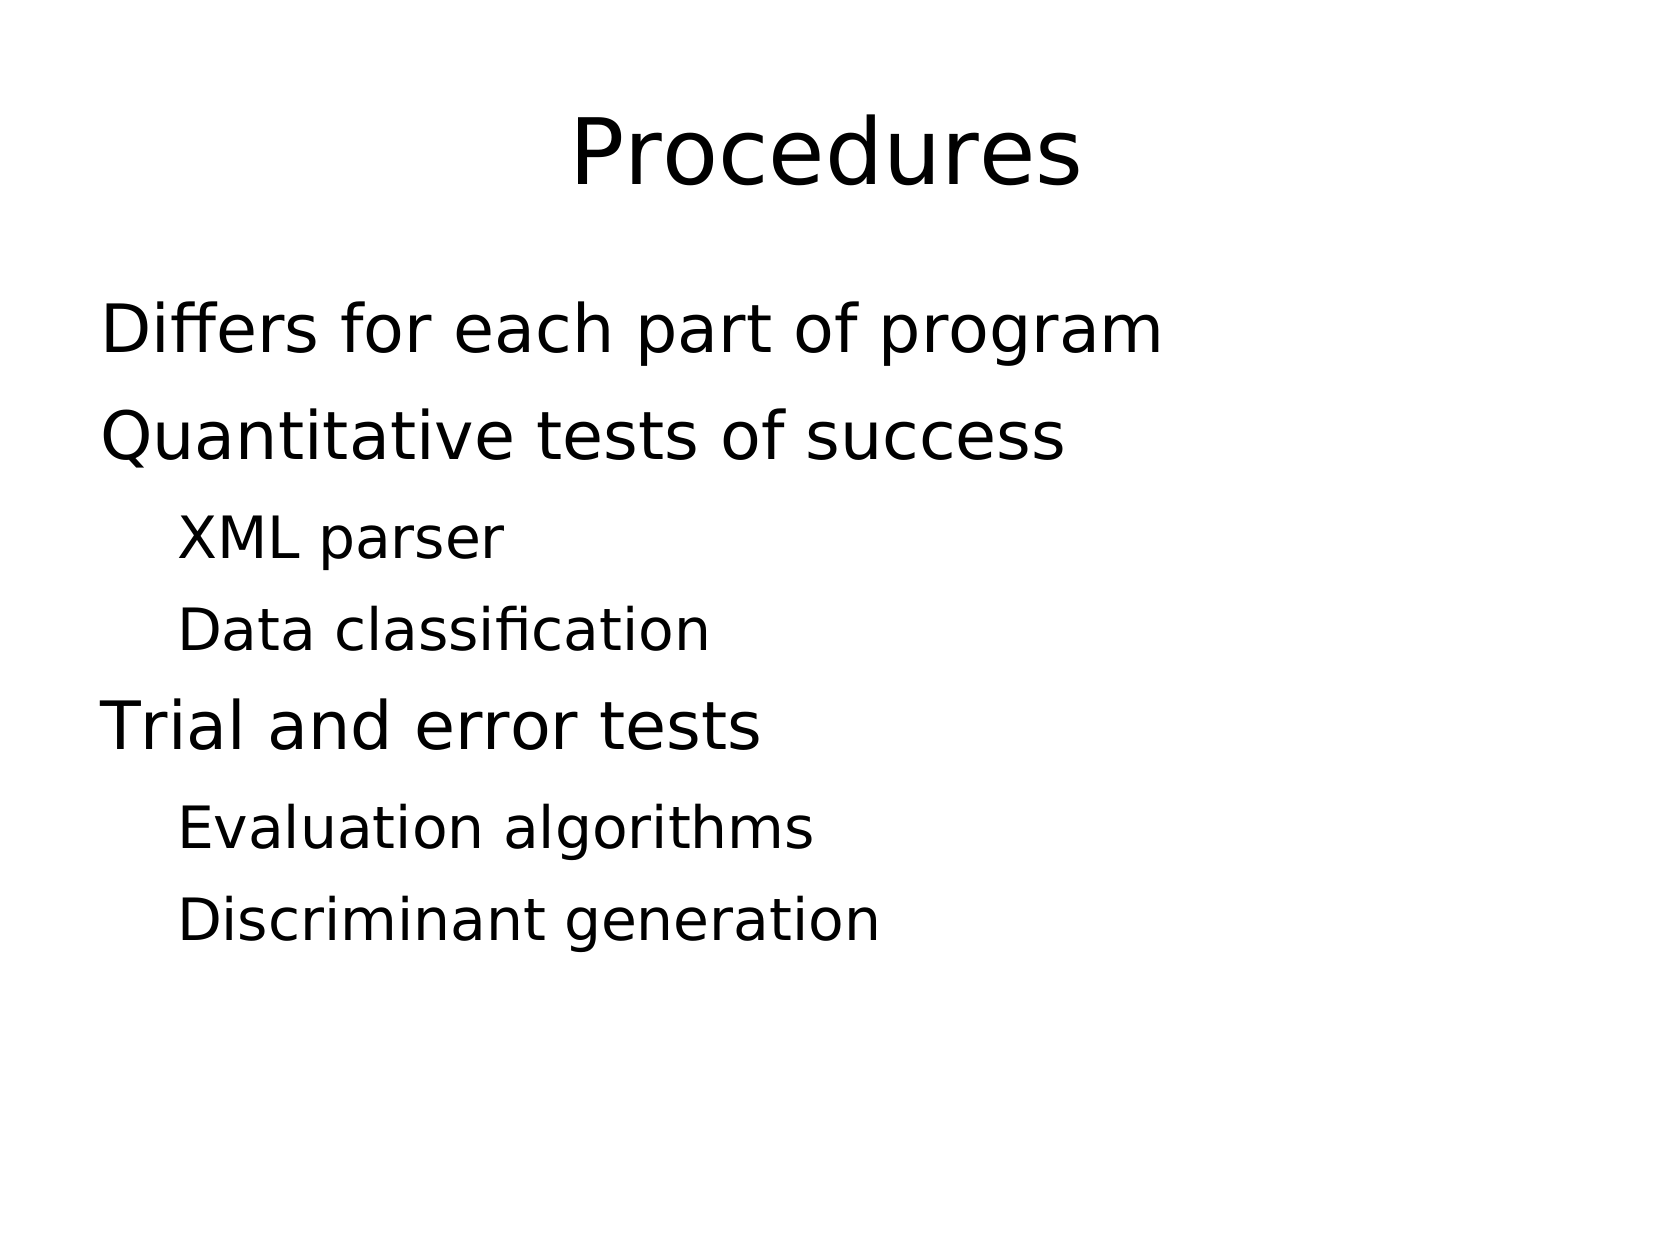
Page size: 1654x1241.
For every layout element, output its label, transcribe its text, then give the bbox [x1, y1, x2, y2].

list Differs for each part of program Quantitative tests of success XML parser Data classification Trial and error tests Evaluation algorithms Discriminant generation [82, 290, 1571, 1109]
title Procedures [82, 49, 1571, 257]
